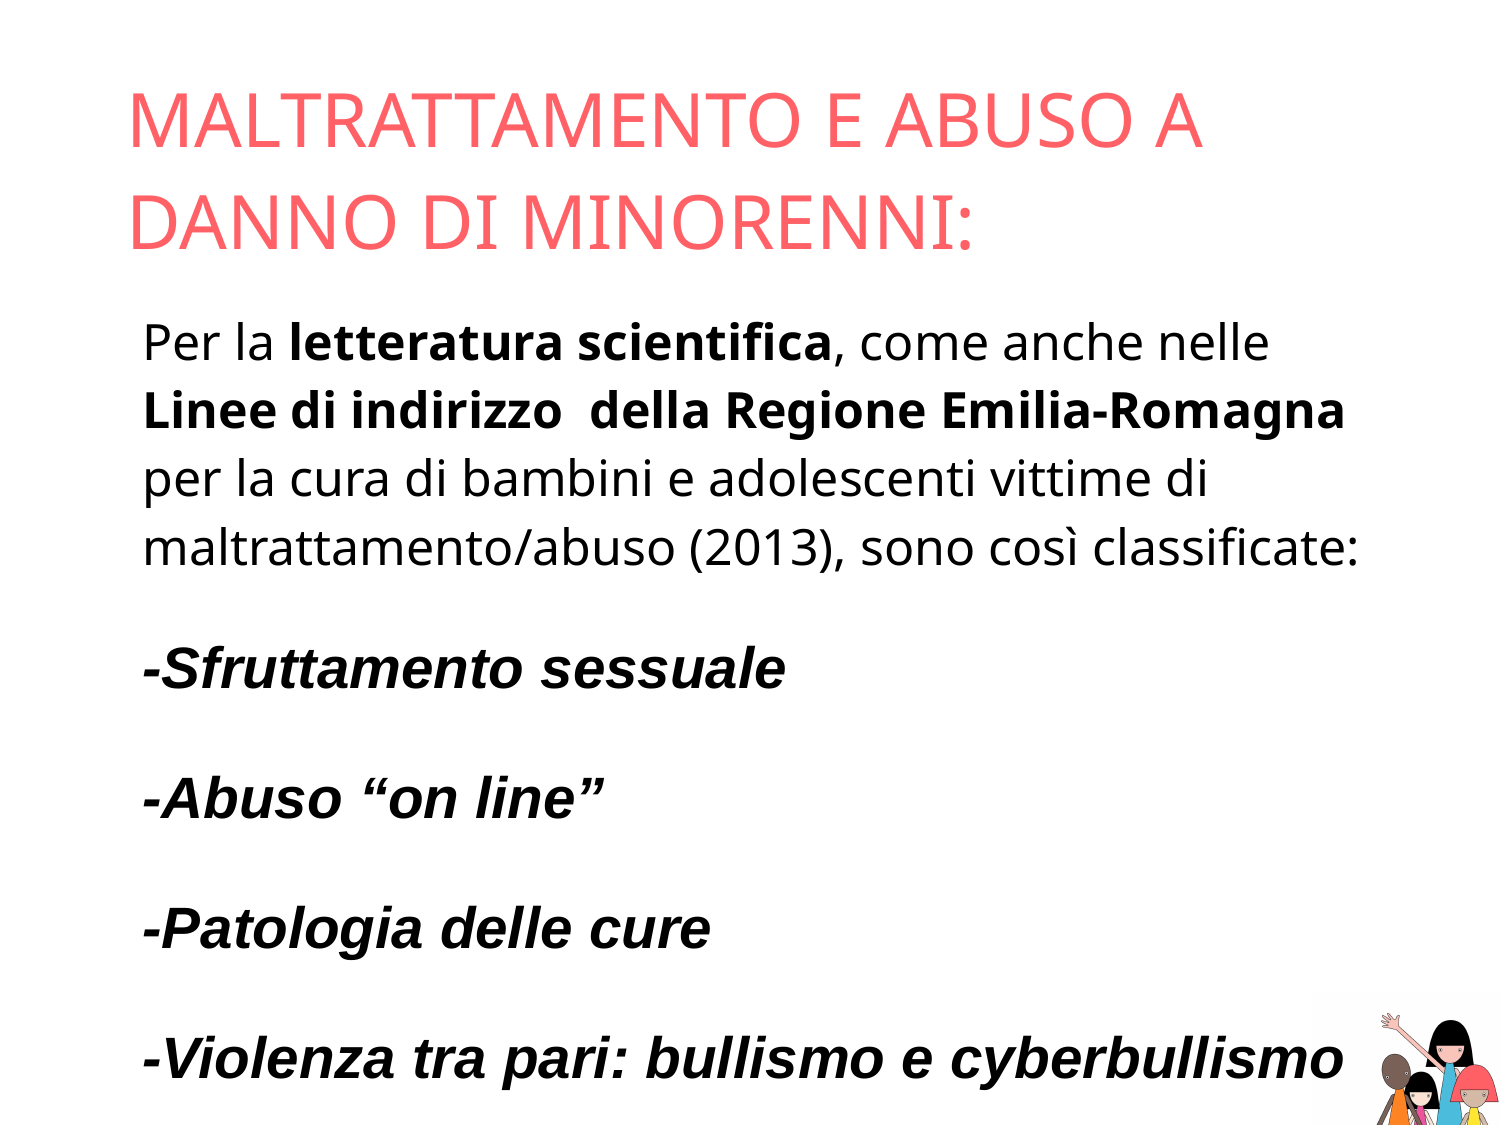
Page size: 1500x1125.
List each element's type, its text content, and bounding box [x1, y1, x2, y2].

text_box Per la letteratura scientifica, come anche nelle Linee di indirizzo della Regione Emilia-Romagna per la cura di bambini e adolescenti vittime di maltrattamento/abuso (2013), sono così classificate: -Sfruttamento sessuale -Abuso “on line” -Patologia delle cure -Violenza tra pari: bullismo e cyberbullismo [127, 299, 1422, 1014]
text_box MALTRATTAMENTO E ABUSO A DANNO DI MINORENNI: [111, 59, 1406, 278]
